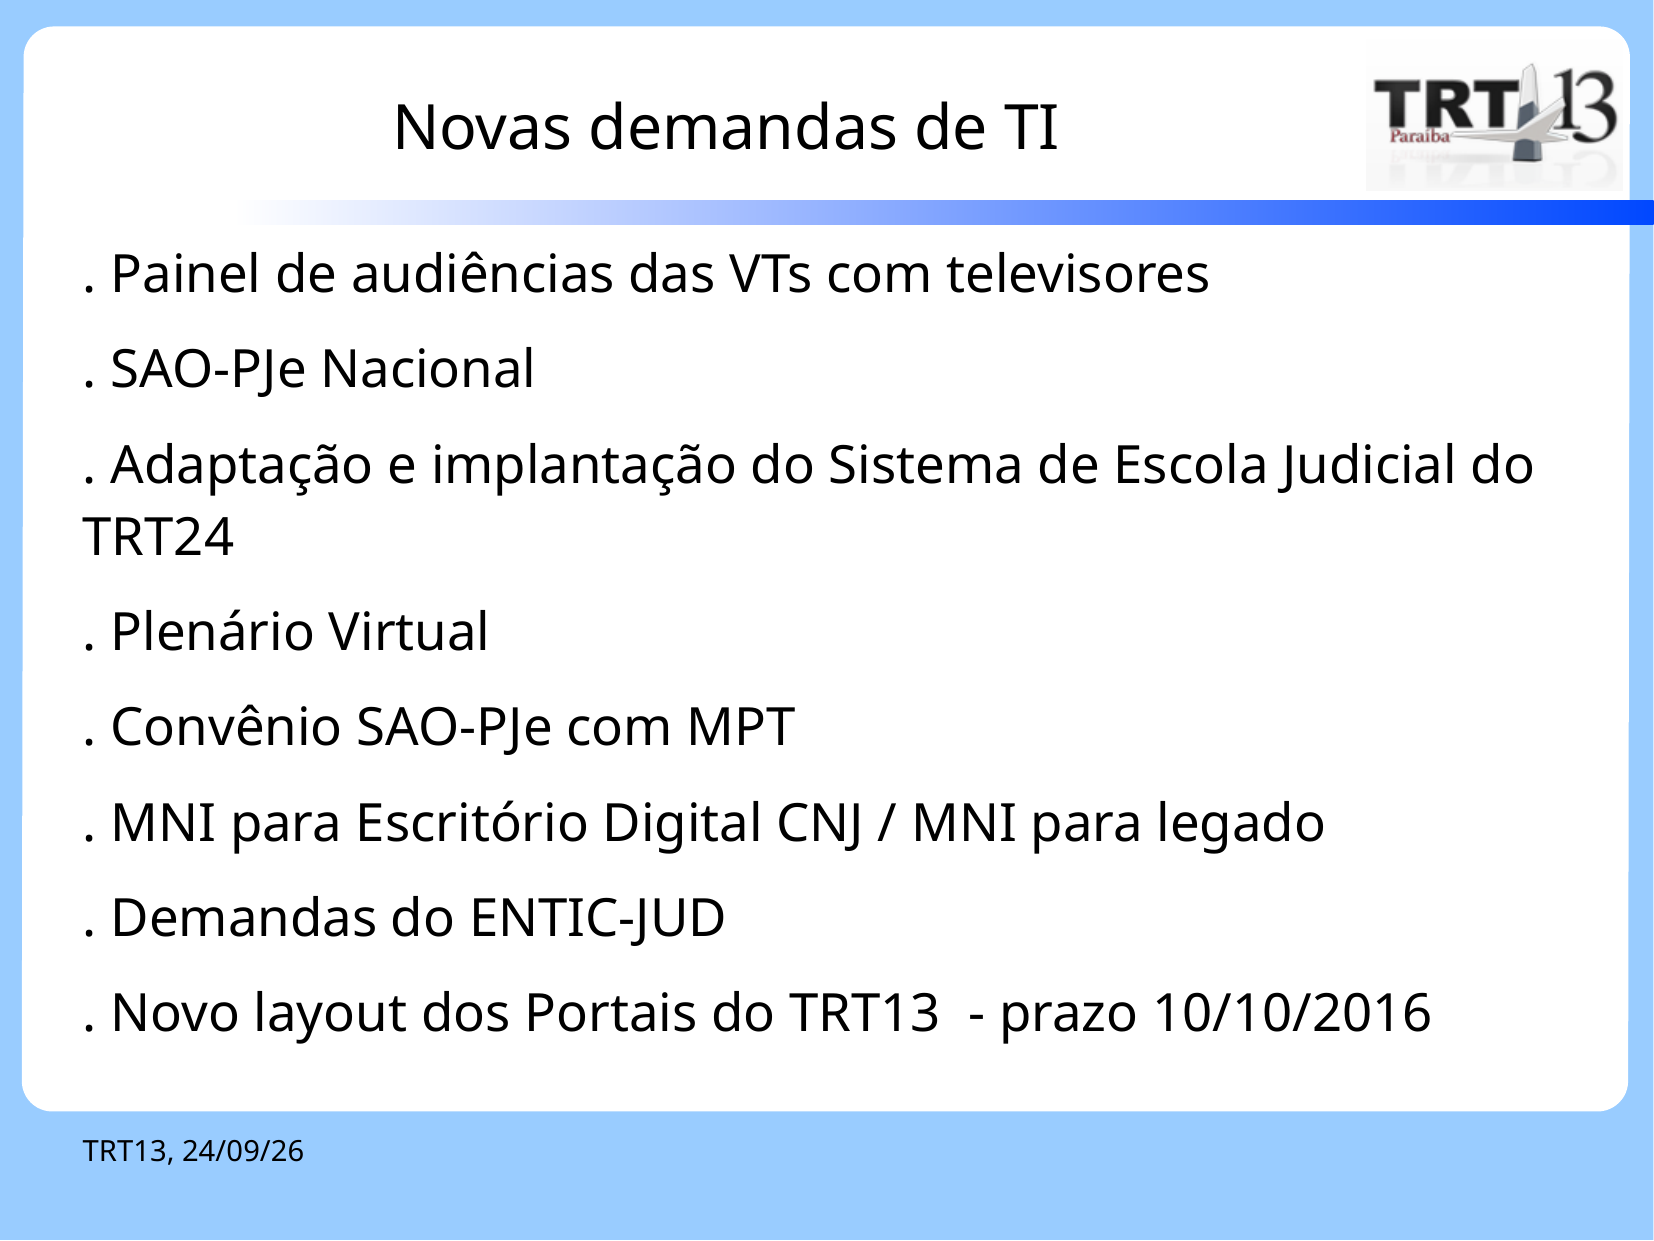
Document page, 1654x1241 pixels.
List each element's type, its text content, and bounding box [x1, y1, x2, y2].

title Novas demandas de TI [82, 49, 1371, 201]
picture [1366, 39, 1623, 191]
list . Painel de audiências das VTs com televisores . SAO-PJe Nacional . Adaptação e implantação do Sistema de Escola Judicial do TRT24 . Plenário Virtual . Convênio SAO-PJe com MPT . MNI para Escritório Digital CNJ / MNI para legado . Demandas do ENTIC-JUD . Novo layout dos Portais do TRT13 - prazo 10/10/2016 [82, 236, 1571, 1055]
